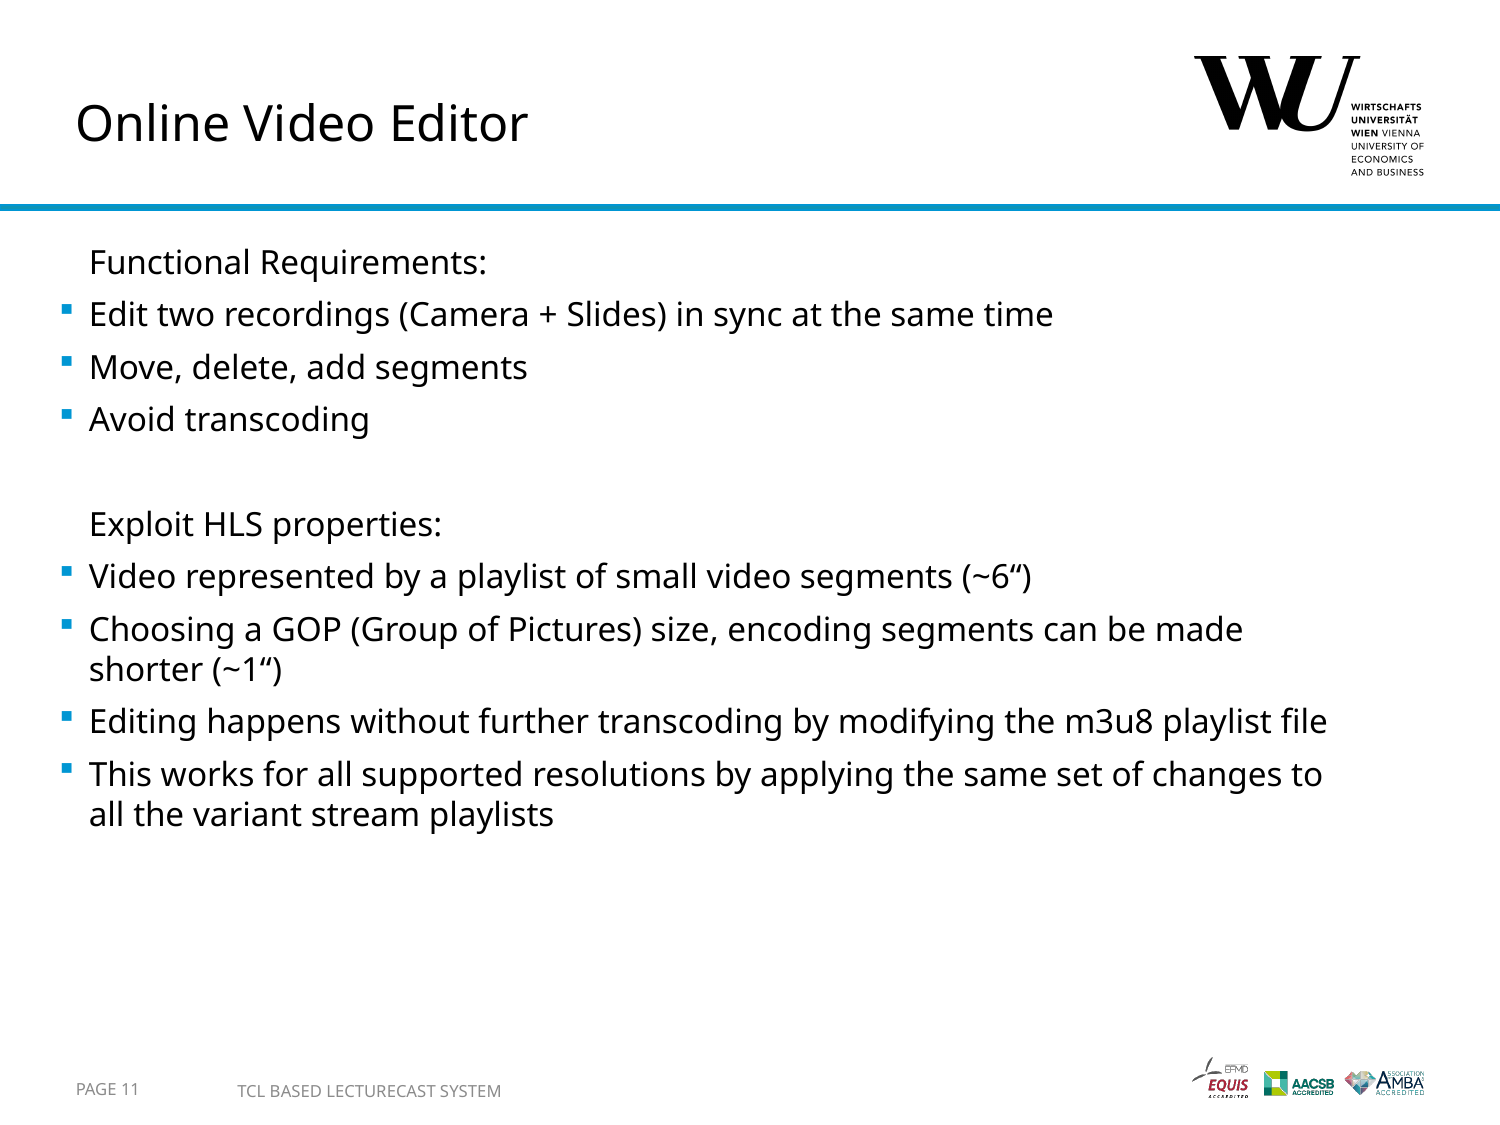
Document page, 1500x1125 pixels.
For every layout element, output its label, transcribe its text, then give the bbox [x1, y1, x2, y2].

picture [1192, 1057, 1424, 1098]
slide_number Page <número> [75, 1065, 223, 1117]
footer Tcl based lecturecast system [223, 1065, 750, 1117]
list Functional Requirements: Edit two recordings (Camera + Slides) in sync at the same time Move, delete, add segments Avoid transcoding Exploit HLS properties: Video represented by a playlist of small video segments (~6“) Choosing a GOP (Group of Pictures) size, encoding segments can be made shorter (~1“) Editing happens without further transcoding by modifying the m3u8 playlist file This works for all supported resolutions by applying the same set of changes to all the variant stream playlists [59, 233, 1332, 993]
title Online Video Editor [75, 36, 1134, 206]
picture [1194, 56, 1424, 178]
